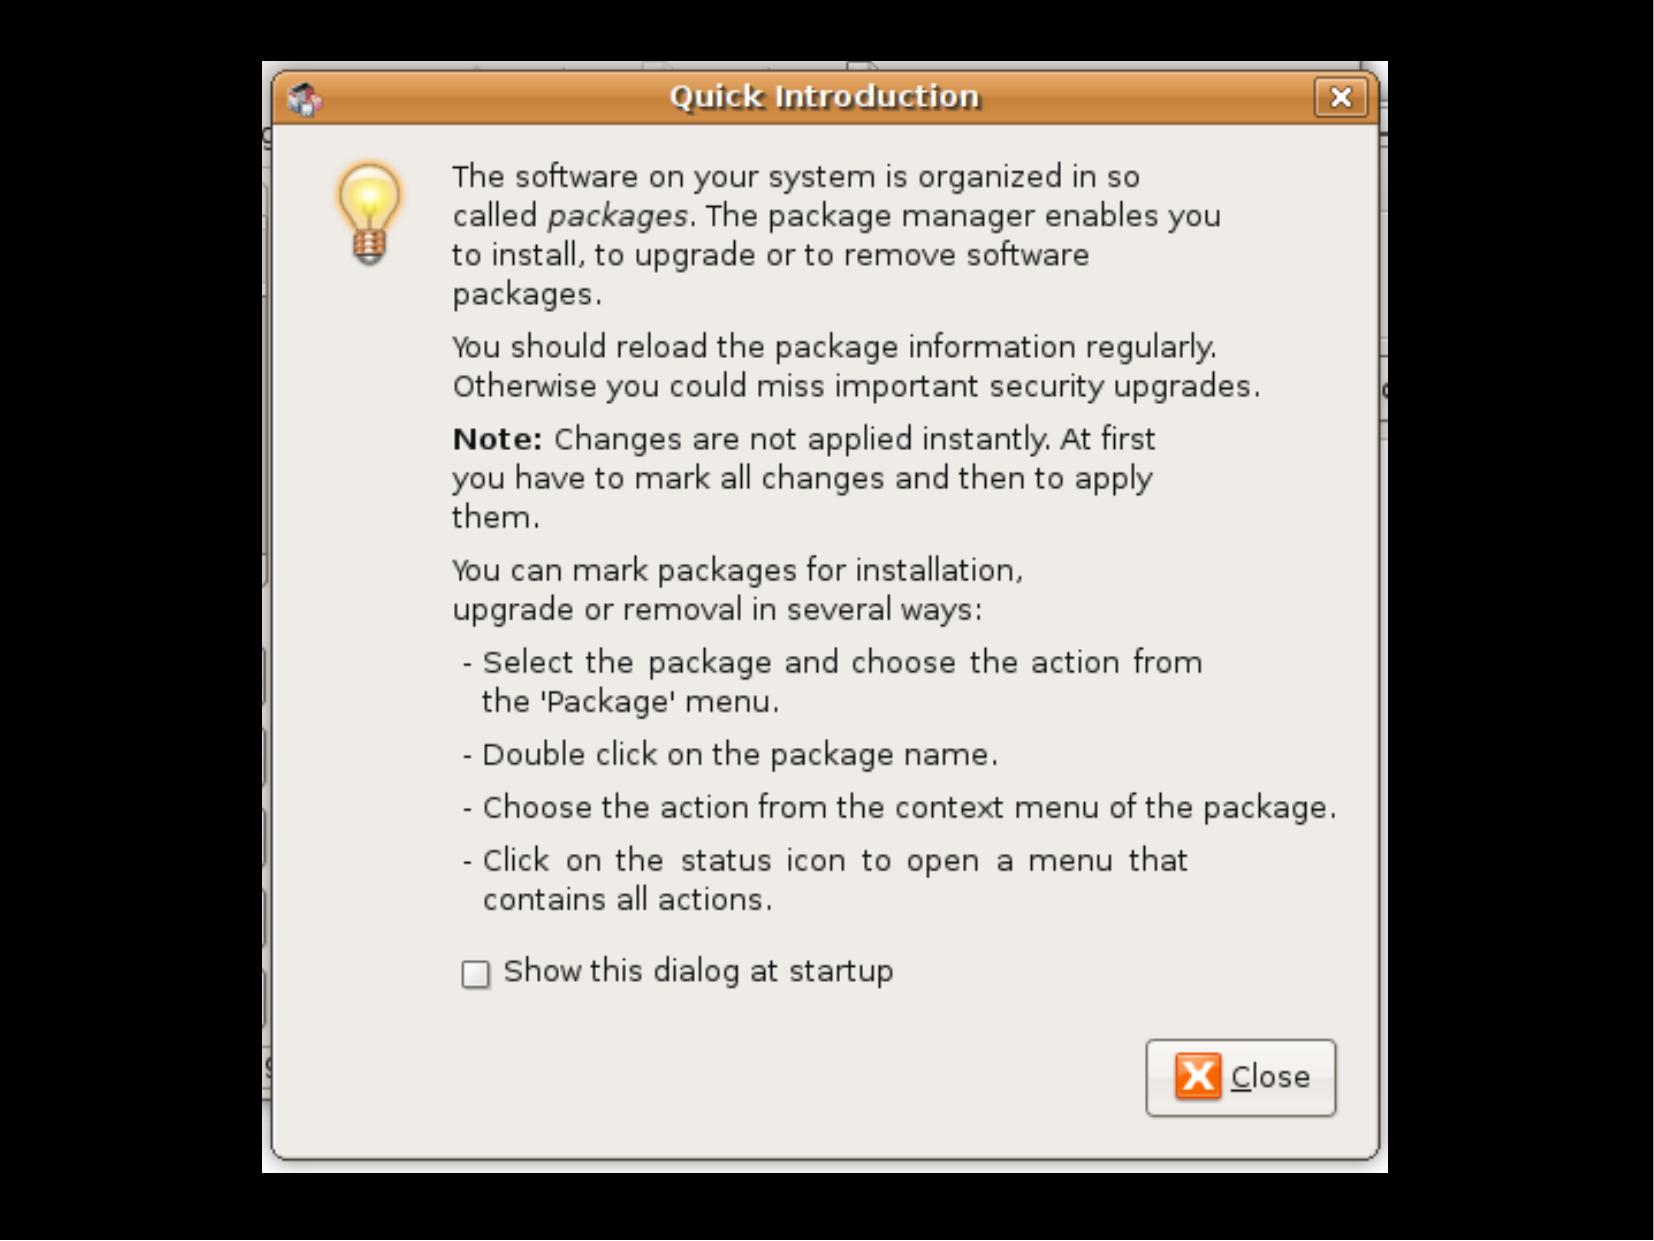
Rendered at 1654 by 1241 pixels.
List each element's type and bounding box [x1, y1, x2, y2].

picture [262, 61, 1388, 1173]
